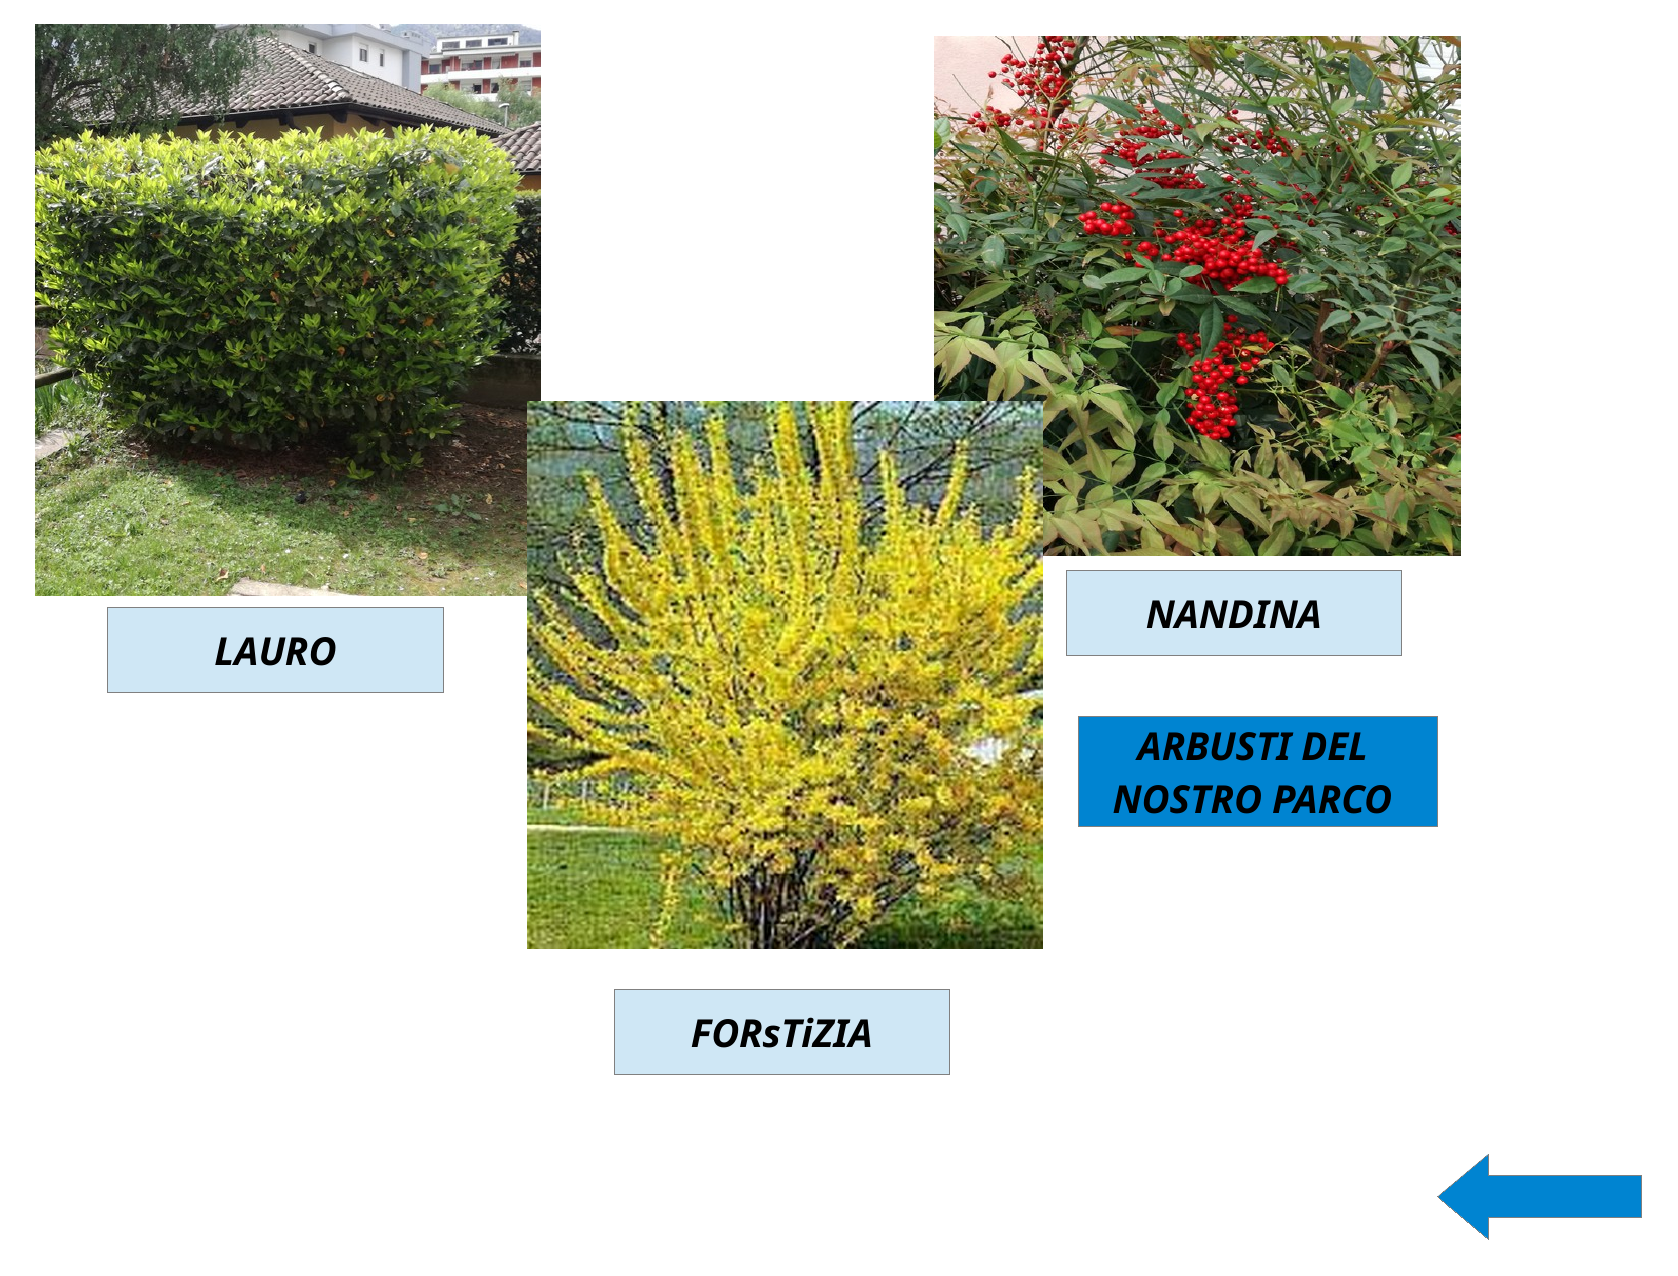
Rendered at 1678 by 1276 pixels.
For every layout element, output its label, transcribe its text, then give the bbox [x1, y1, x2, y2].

picture [35, 24, 1461, 949]
text_box NANDINA [1066, 570, 1402, 656]
text_box LAURO [107, 607, 444, 693]
text_box ARBUSTI DEL NOSTRO PARCO [1078, 716, 1438, 827]
text_box [1437, 1154, 1642, 1240]
text_box FORsTiZIA [614, 989, 950, 1075]
